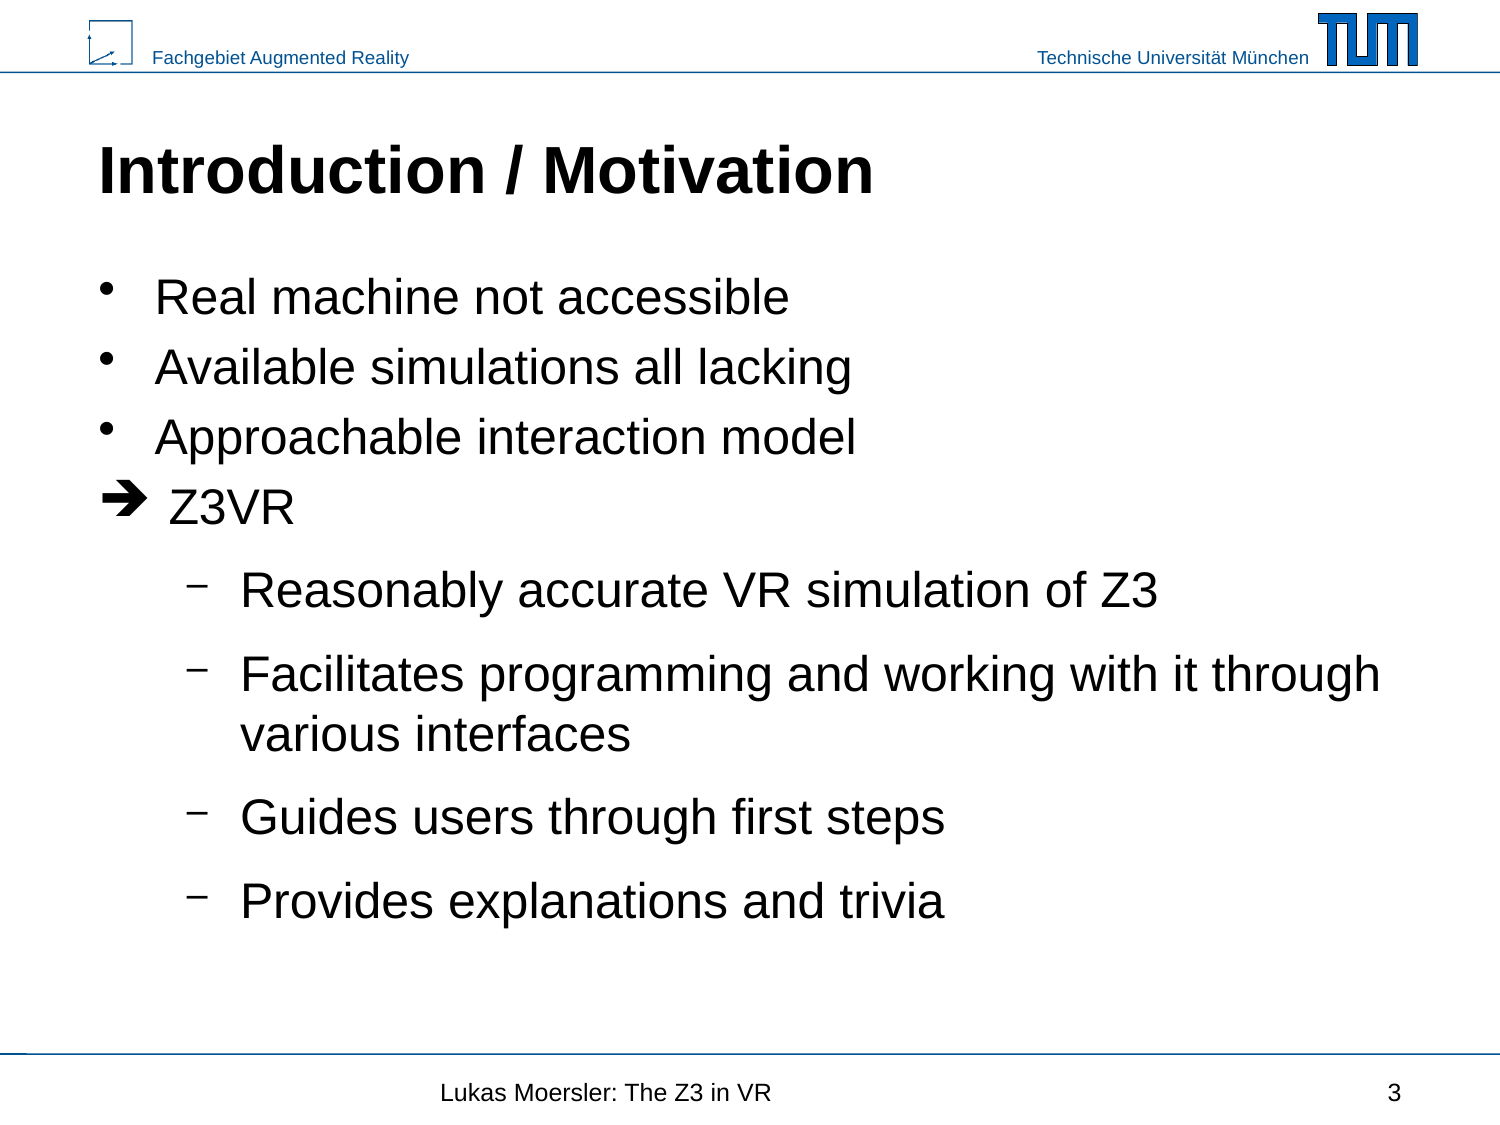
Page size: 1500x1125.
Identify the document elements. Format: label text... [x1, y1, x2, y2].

slide_number <Foliennummer> [1104, 1066, 1417, 1117]
footer Lukas Moersler: The Z3 in VR [425, 1066, 1075, 1117]
picture [83, 14, 136, 68]
title Introduction / Motivation [83, 114, 1417, 215]
list Real machine not accessible Available simulations all lacking Approachable interaction model Z3VR Reasonably accurate VR simulation of Z3 Facilitates programming and working with it through various interfaces Guides users through first steps Provides explanations and trivia [83, 256, 1417, 1013]
